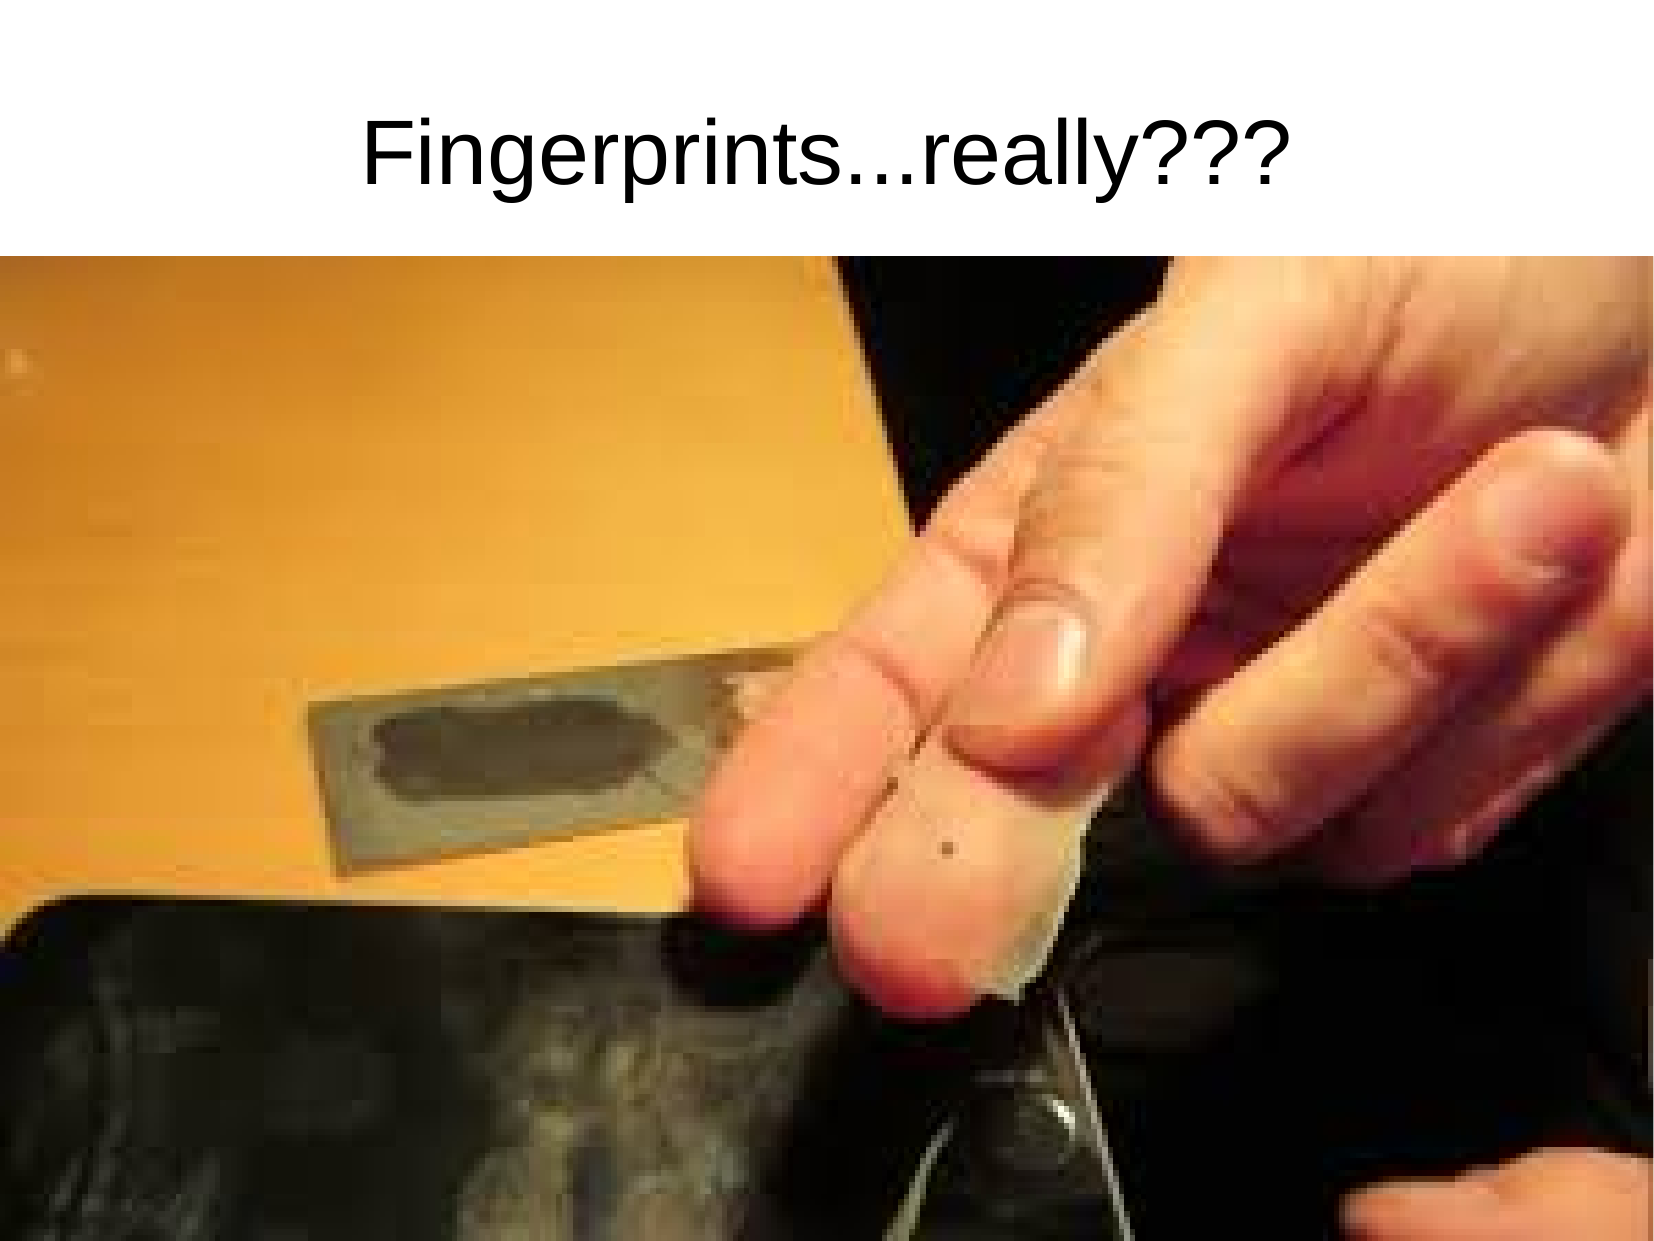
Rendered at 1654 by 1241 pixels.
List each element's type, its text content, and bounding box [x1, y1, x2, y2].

title Fingerprints...really??? [82, 49, 1571, 256]
picture [0, 256, 1654, 1241]
